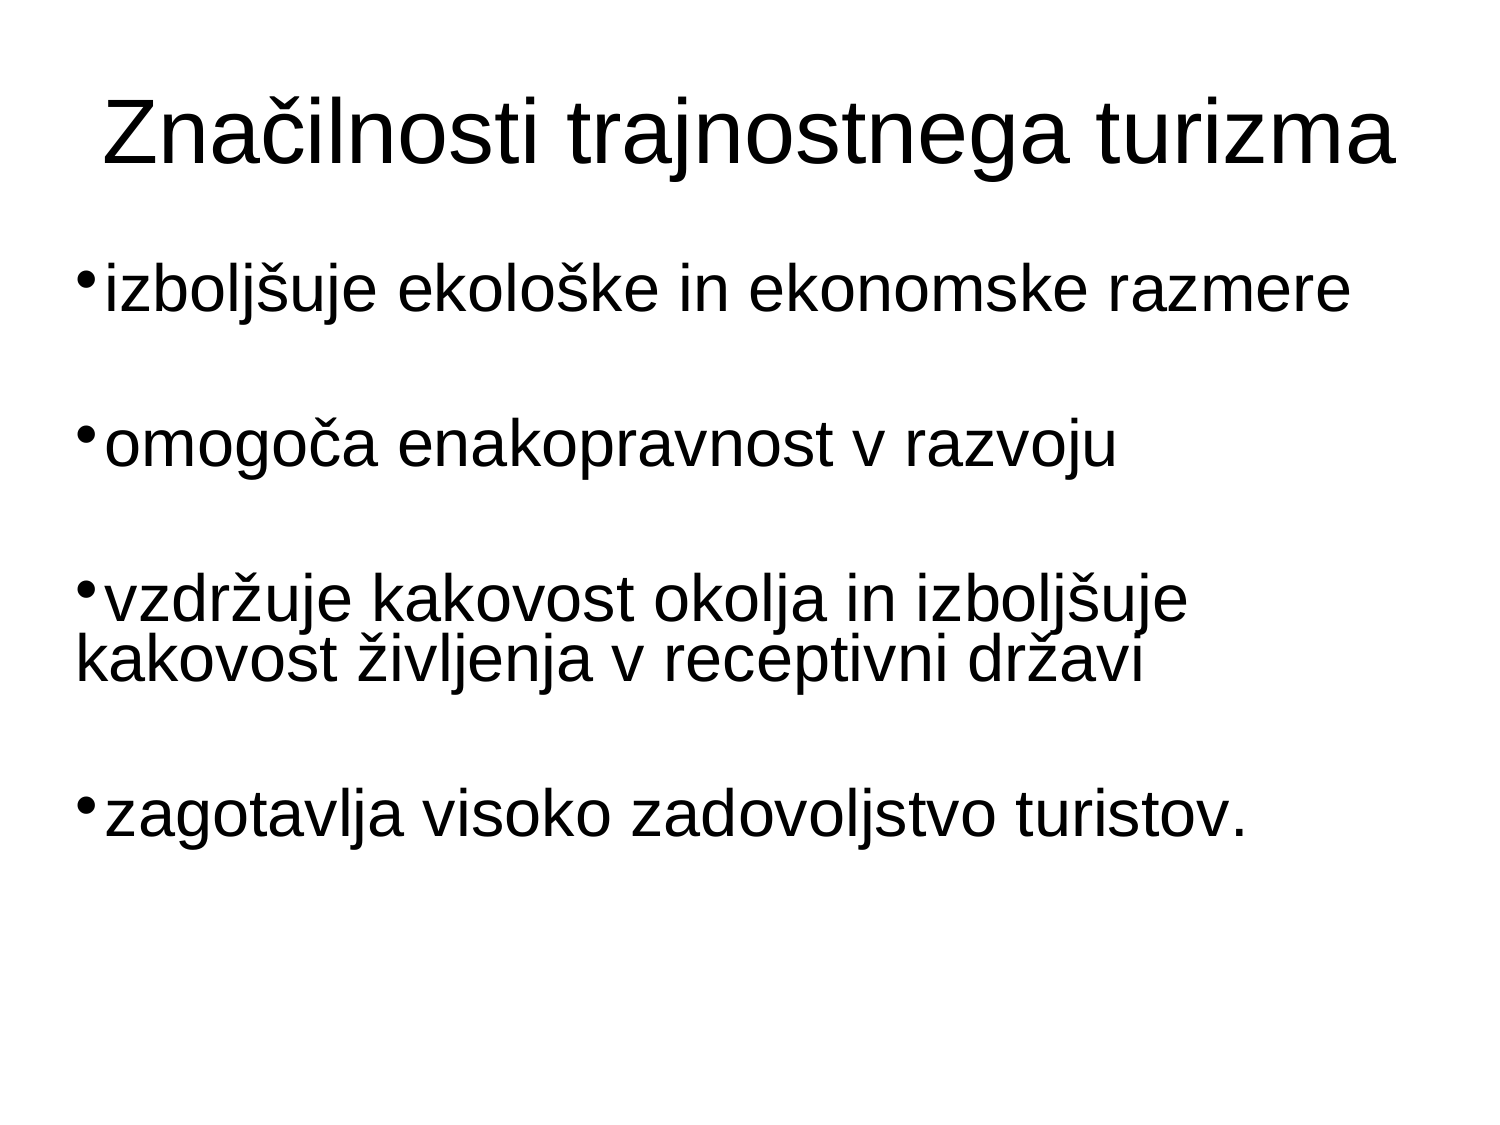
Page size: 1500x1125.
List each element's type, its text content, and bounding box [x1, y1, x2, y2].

list izboljšuje ekološke in ekonomske razmere omogoča enakopravnost v razvoju vzdržuje kakovost okolja in izboljšuje kakovost življenja v receptivni državi zagotavlja visoko zadovoljstvo turistov. [74, 262, 1426, 991]
title Značilnosti trajnostnega turizma [74, 50, 1426, 227]
